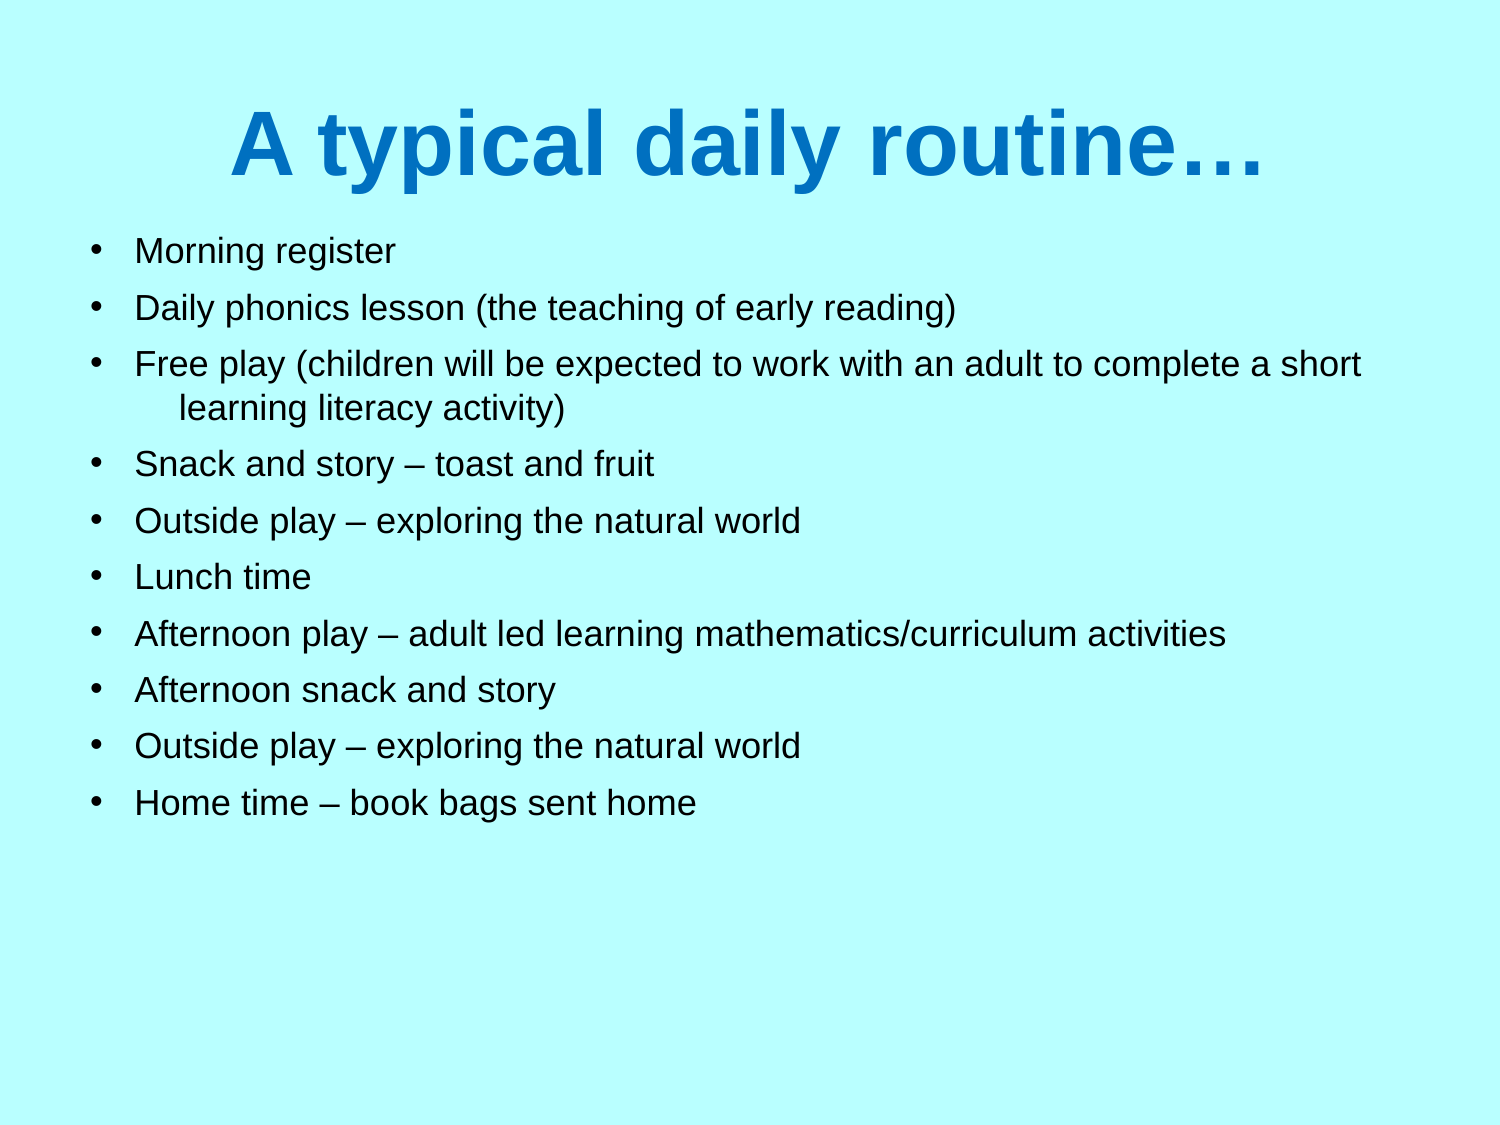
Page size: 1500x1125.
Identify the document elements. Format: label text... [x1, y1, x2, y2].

title A typical daily routine… [75, 45, 1426, 220]
list Morning register Daily phonics lesson (the teaching of early reading) Free play (children will be expected to work with an adult to complete a short learning literacy activity) Snack and story – toast and fruit Outside play – exploring the natural world Lunch time Afternoon play – adult led learning mathematics/curriculum activities Afternoon snack and story Outside play – exploring the natural world Home time – book bags sent home [75, 220, 1426, 835]
